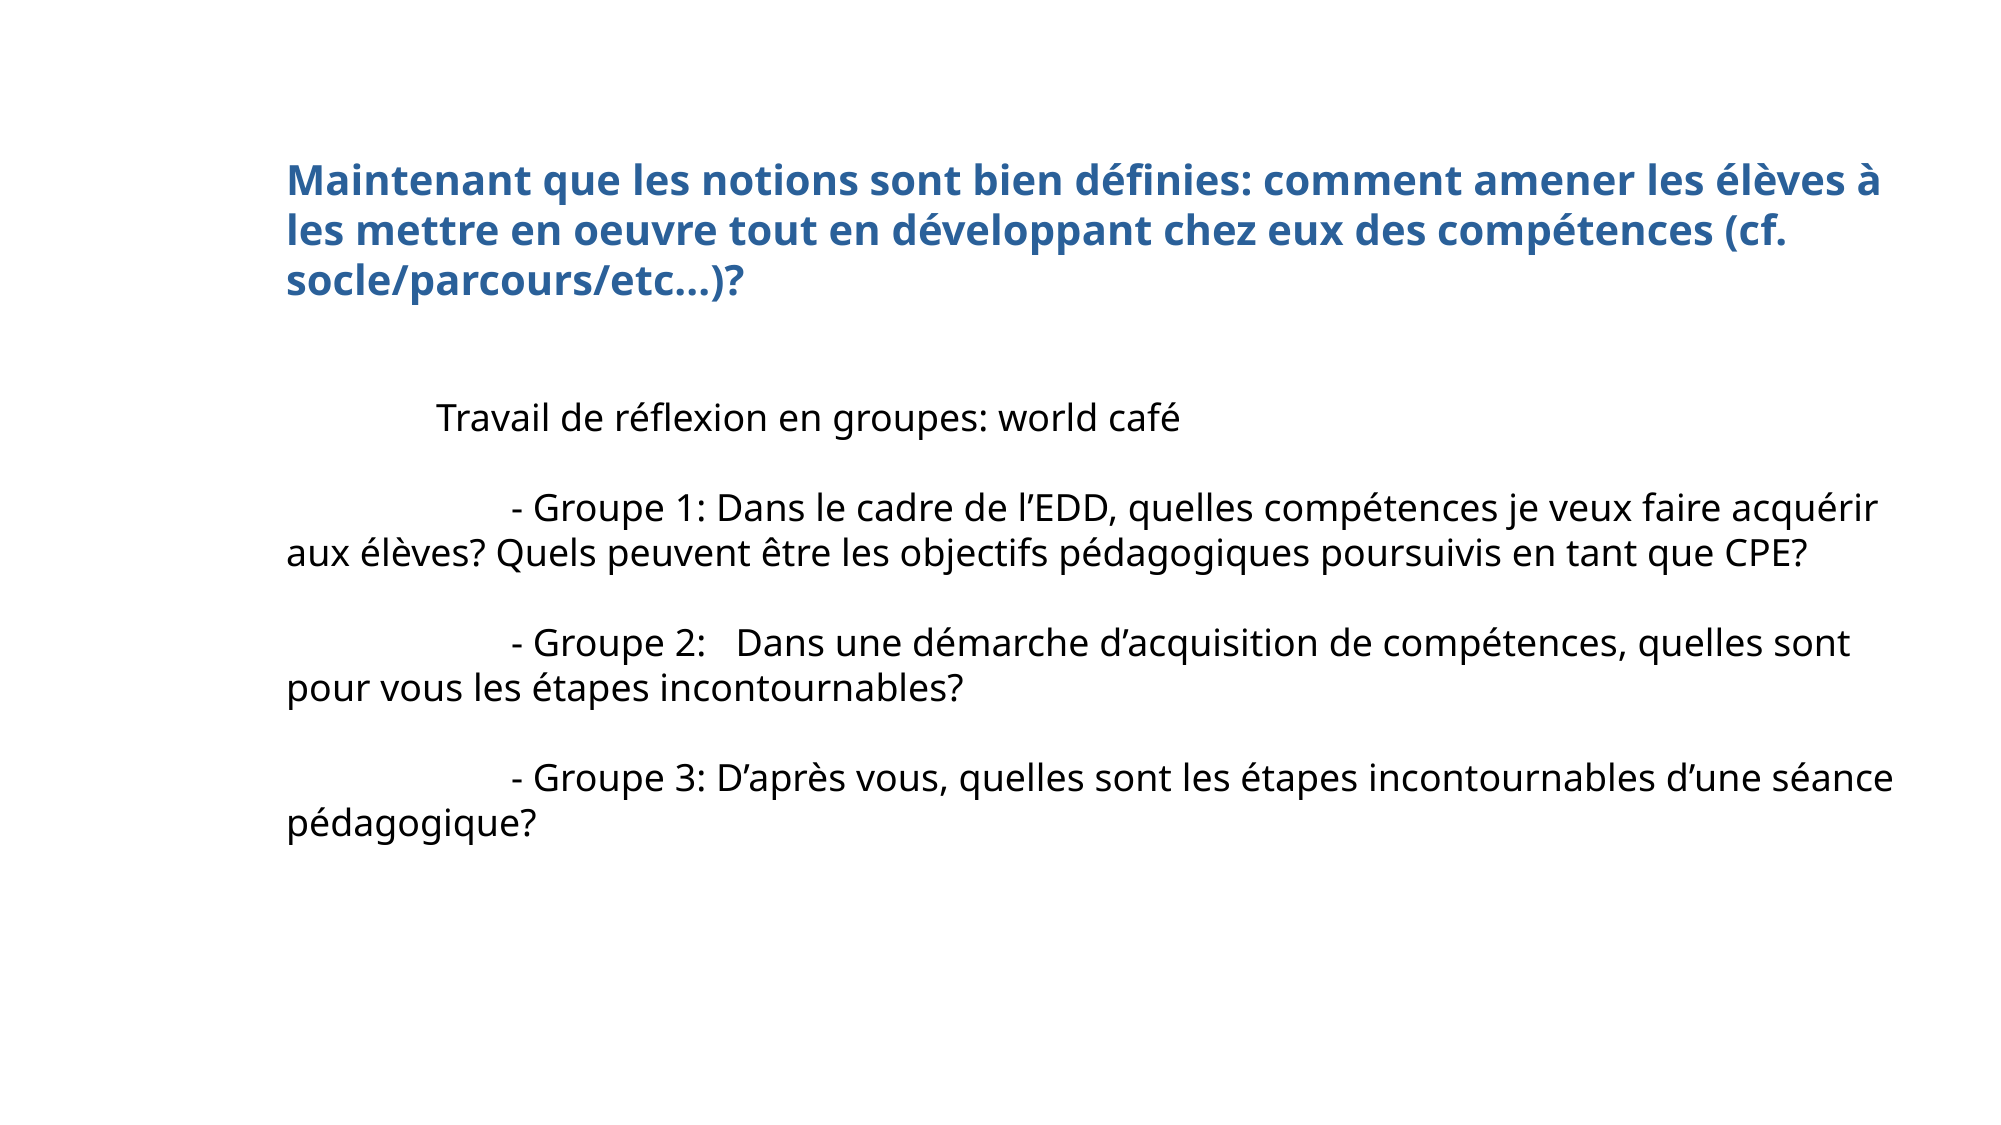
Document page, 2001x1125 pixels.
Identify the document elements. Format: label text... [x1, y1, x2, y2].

title Maintenant que les notions sont bien définies: comment amener les élèves à les mettre en oeuvre tout en développant chez eux des compétences (cf. socle/parcours/etc...)? Travail de réflexion en groupes: world café - Groupe 1: Dans le cadre de l’EDD, quelles compétences je veux faire acquérir aux élèves? Quels peuvent être les objectifs pédagogiques poursuivis en tant que CPE? - Groupe 2: Dans une démarche d’acquisition de compétences, quelles sont pour vous les étapes incontournables? - Groupe 3: D’après vous, quelles sont les étapes incontournables d’une séance pédagogique? [286, 116, 1938, 1016]
